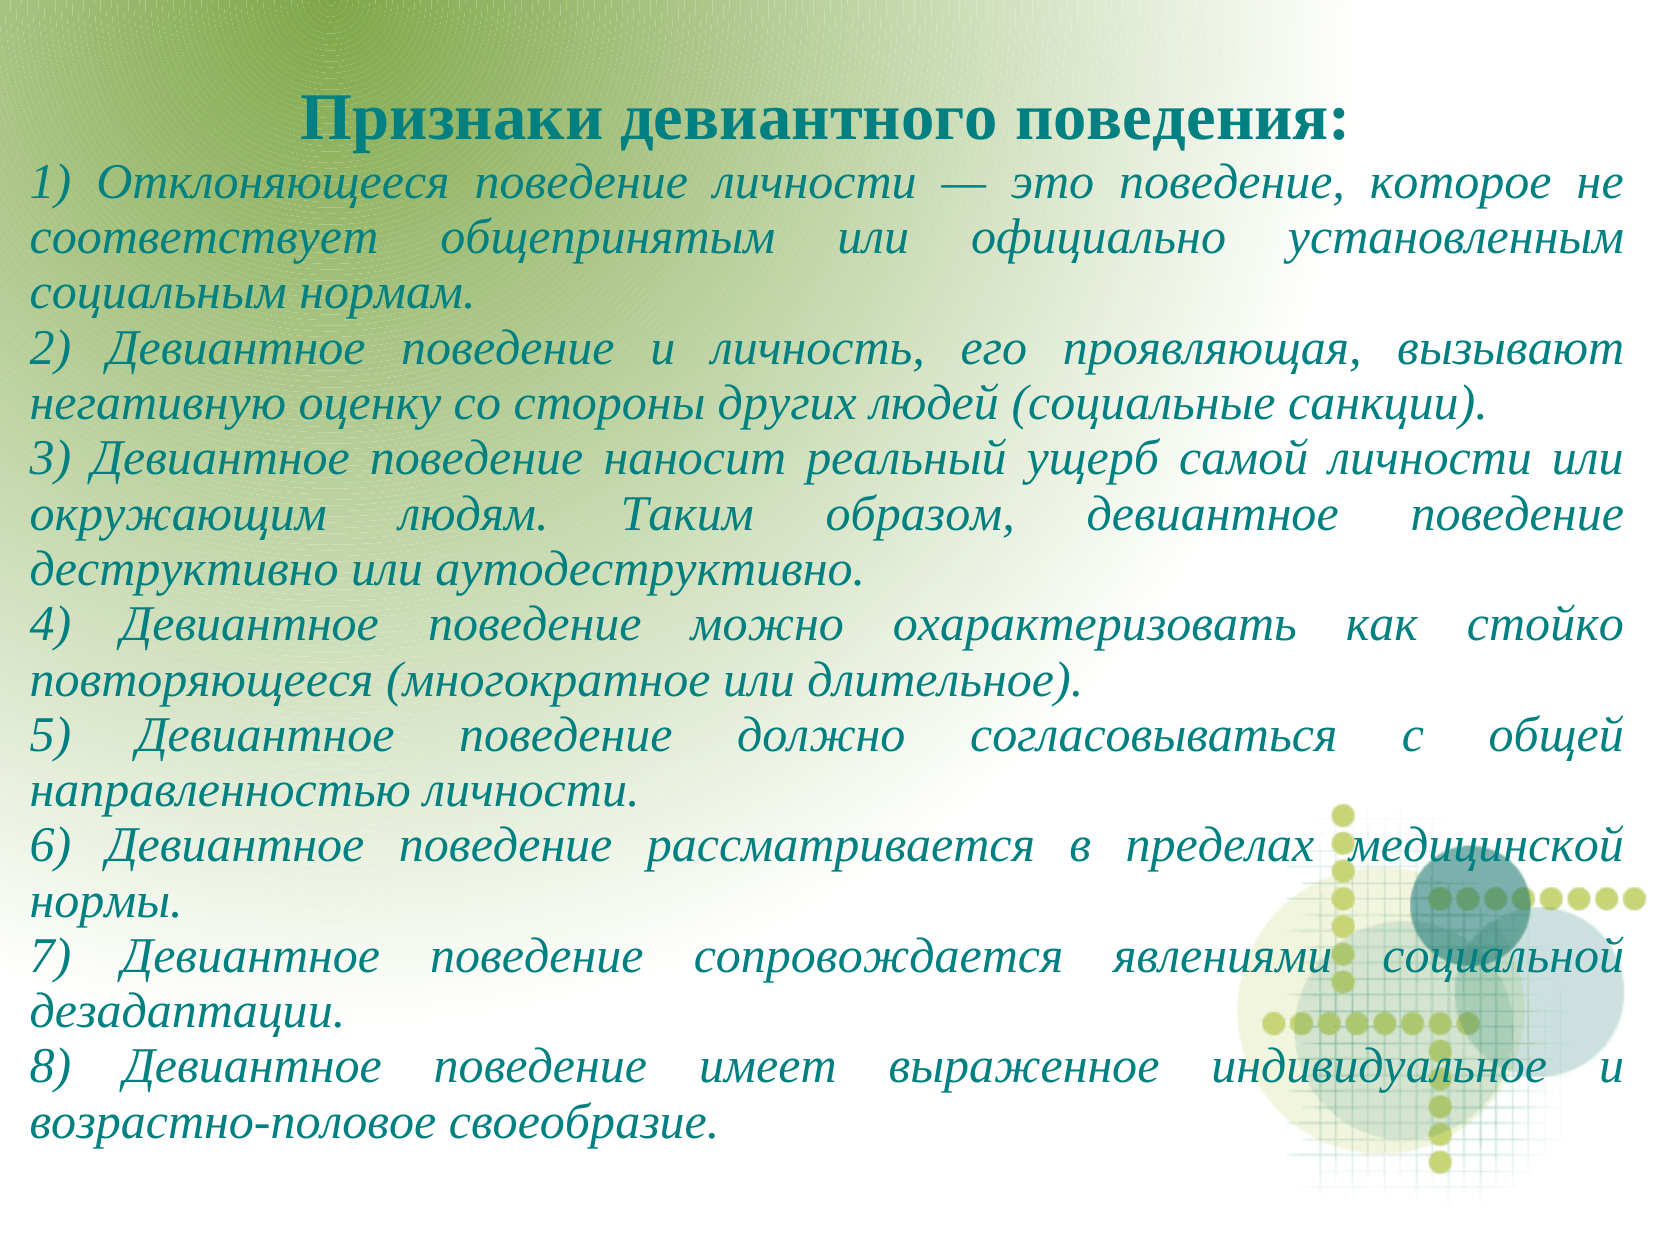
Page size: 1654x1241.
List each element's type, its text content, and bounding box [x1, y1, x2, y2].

picture [1224, 792, 1654, 1211]
subtitle Признаки девиантного поведения: 1) Отклоняющееся поведение личности — это поведение, которое не соответствует общепринятым или официально установленным социальным нормам. 2) Девиантное поведение и личность, его проявляющая, вызывают негативную оценку со стороны других людей (социальные санкции). 3) Девиантное поведение наносит реальный ущерб самой личности или окружающим людям. Таким образом, девиантное поведение деструктивно или аутодеструктивно. 4) Девиантное поведение можно охарактеризовать как стойко повторяющееся (многократное или длительное). 5) Девиантное поведение должно согласовываться с общей направленностью личности. 6) Девиантное поведение рассматривается в пределах медицинской нормы. 7) Девиантное поведение сопровождается явлениями социальной дезадаптации. 8) Девиантное поведение имеет выраженное индивидуальное и возрастно-половое своеобразие. [29, 75, 1625, 1154]
